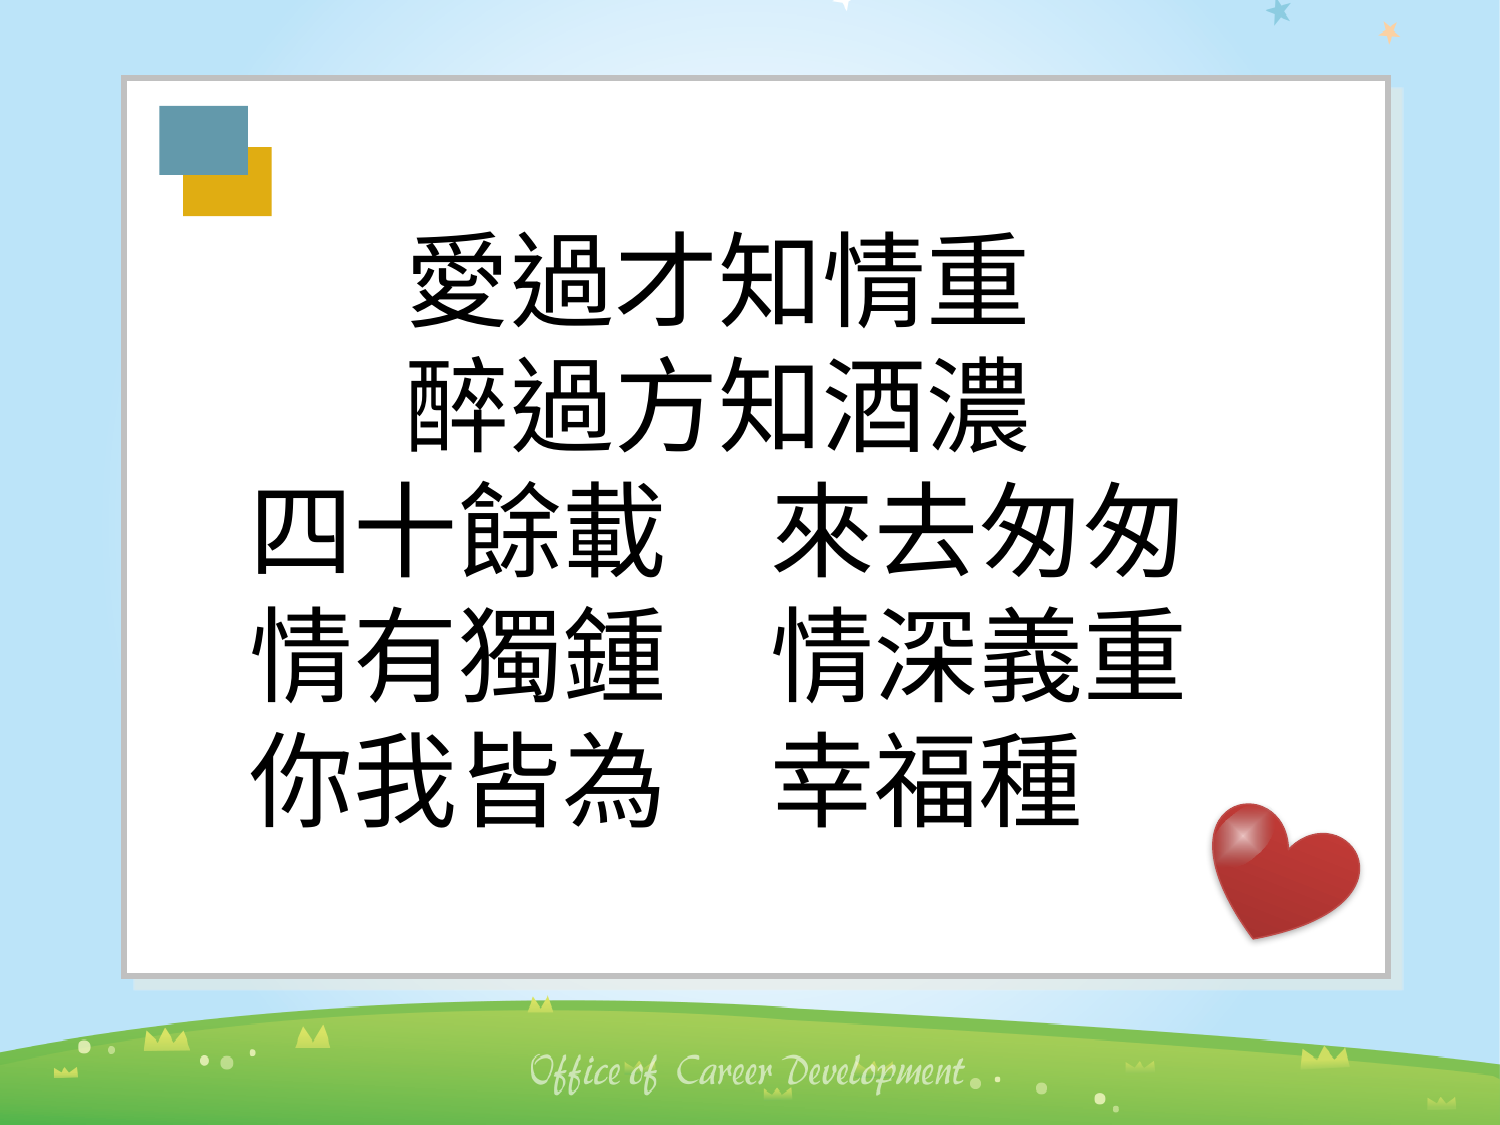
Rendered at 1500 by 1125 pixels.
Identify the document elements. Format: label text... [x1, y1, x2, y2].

picture [0, 0, 1500, 1125]
text_box 愛過才知情重 醉過方知酒濃 四十餘載 來去匆匆 情有獨鍾 情深義重 你我皆為 幸福種 [234, 208, 1203, 848]
text_box [123, 78, 1388, 976]
